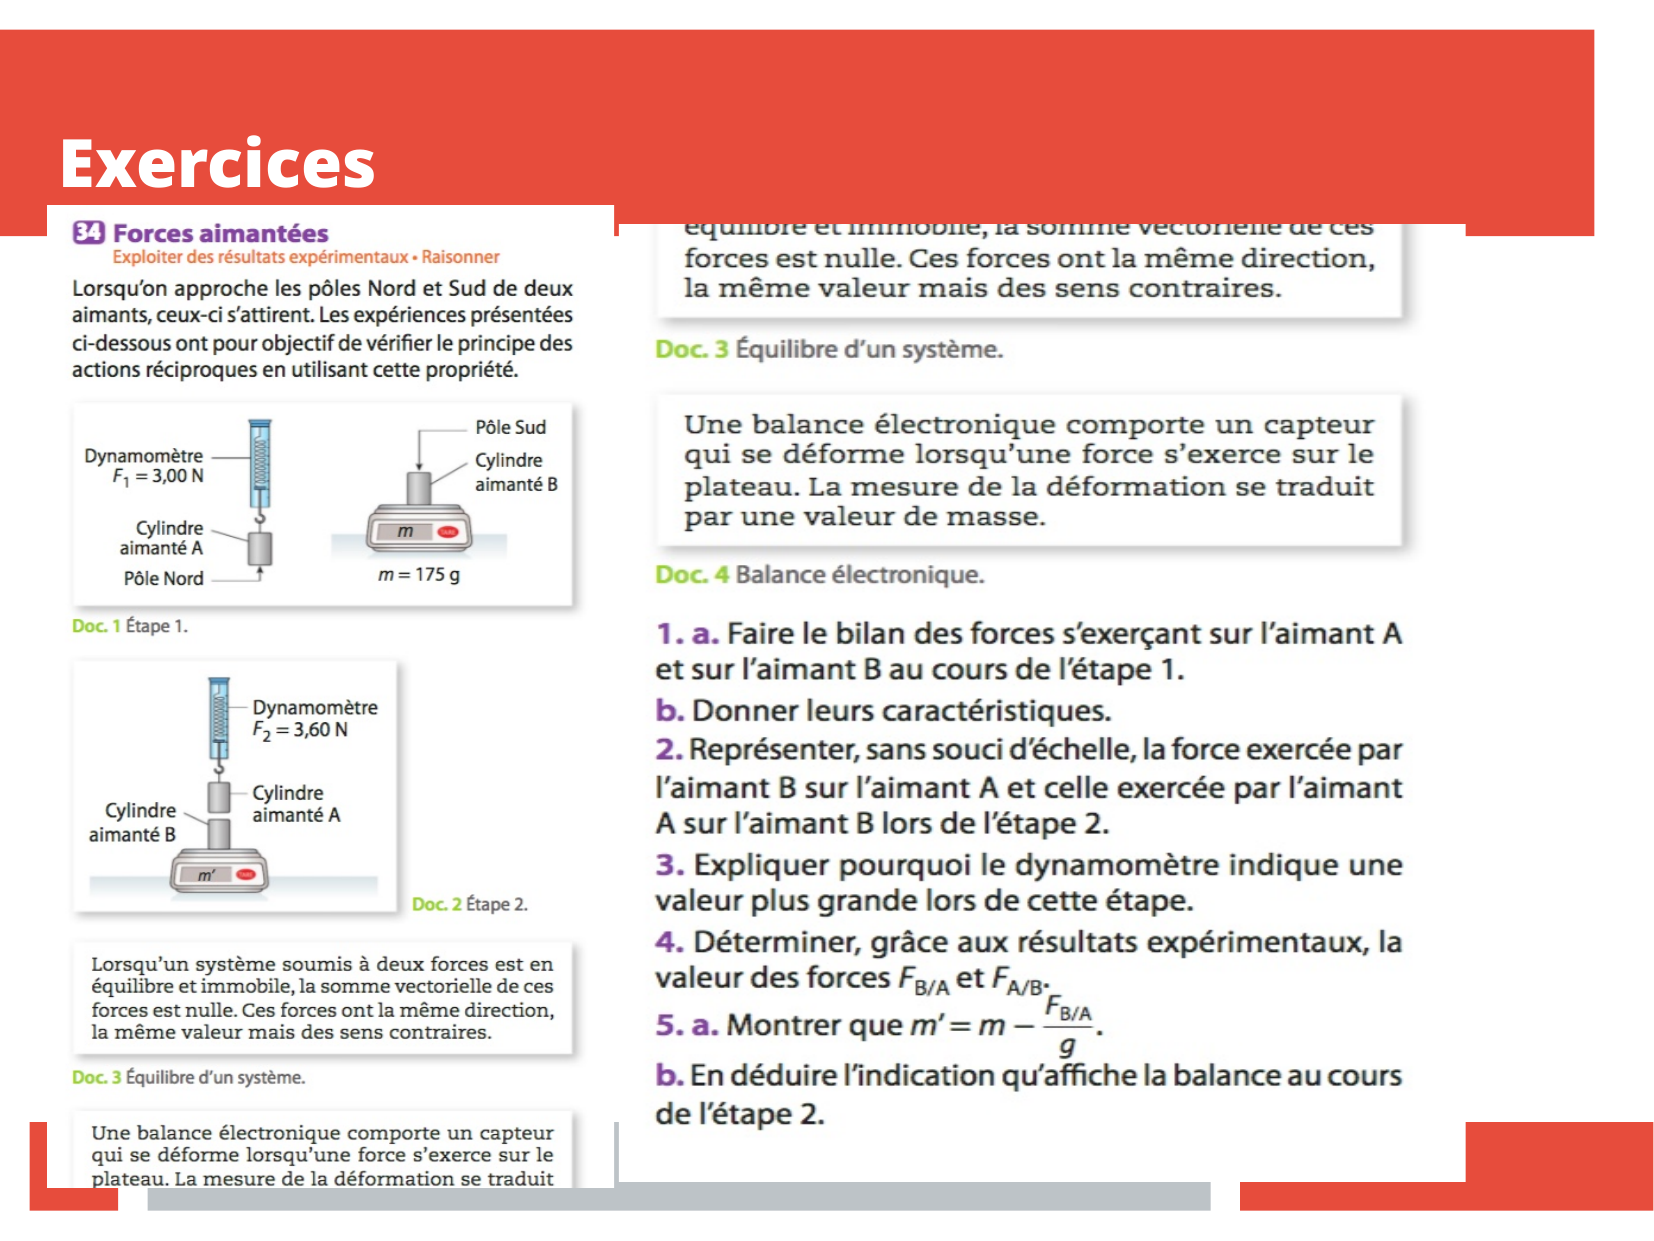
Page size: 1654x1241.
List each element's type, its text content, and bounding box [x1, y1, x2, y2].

picture [47, 205, 615, 1188]
title Exercices [59, 59, 1595, 207]
picture [618, 224, 1466, 1182]
